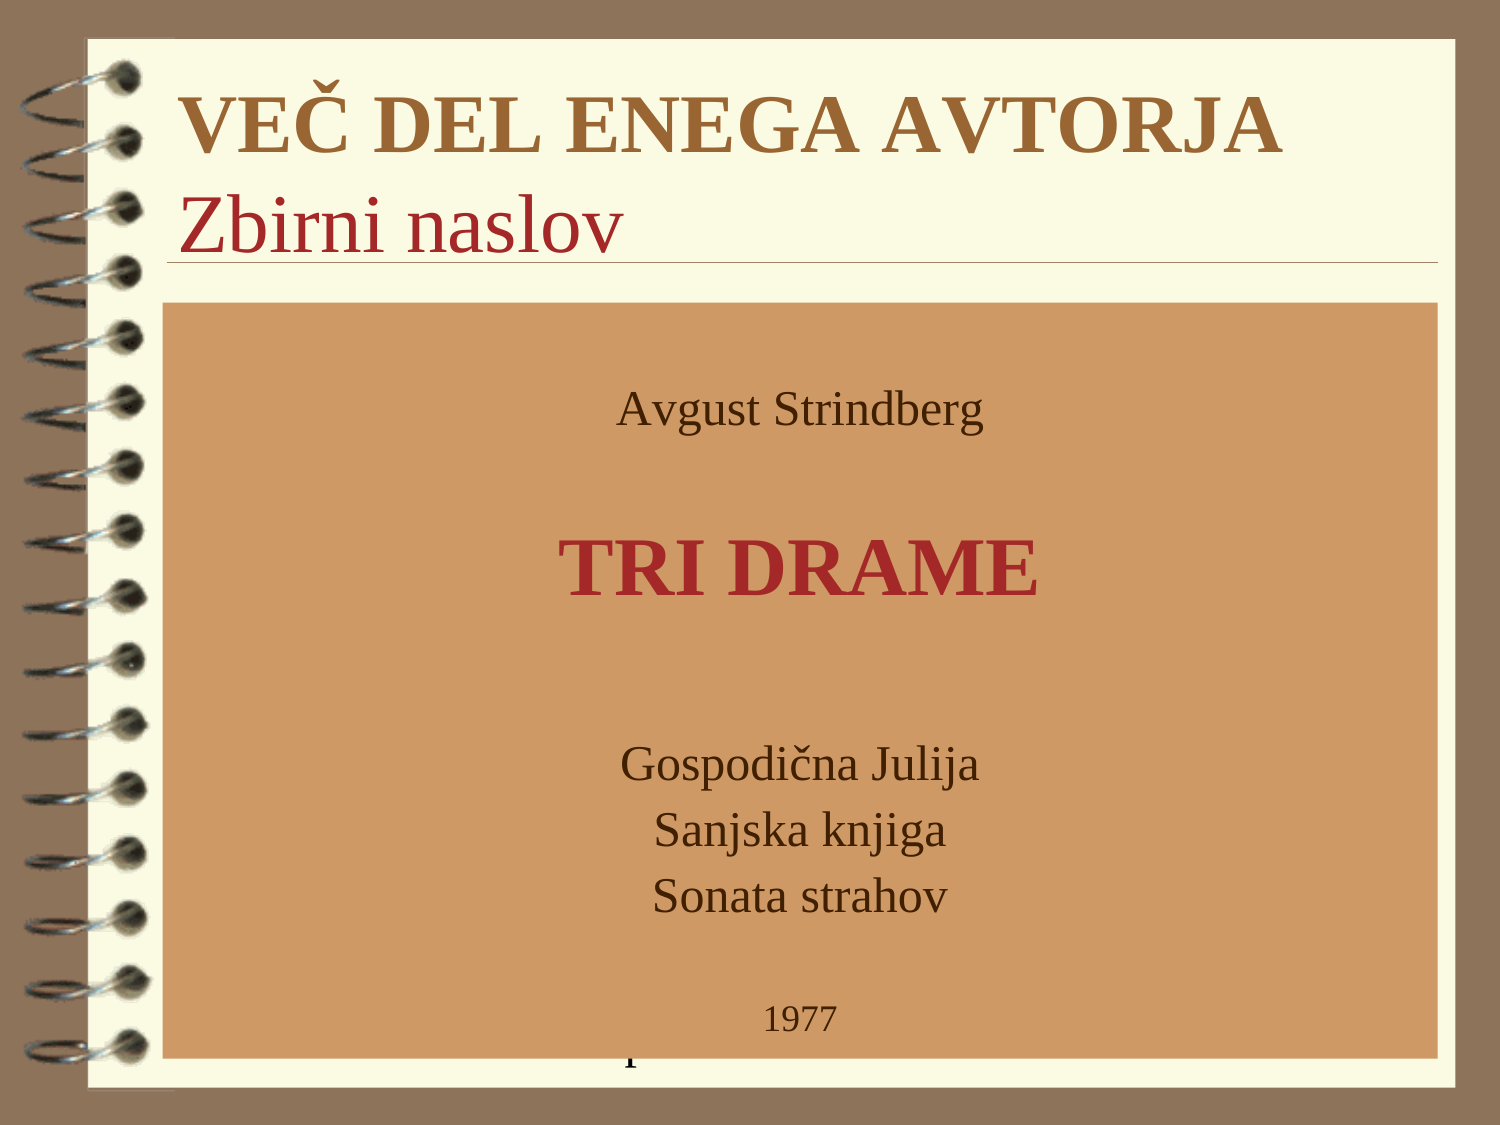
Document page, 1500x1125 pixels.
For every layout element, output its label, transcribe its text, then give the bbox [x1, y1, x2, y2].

title VEČ DEL ENEGA AVTORJA Zbirni naslov [162, 61, 1438, 277]
picture [0, 0, 175, 1125]
list Avgust Strindberg TRI DRAME Gospodična Julija Sanjska knjiga Sonata strahov 1977 [162, 302, 1438, 1059]
